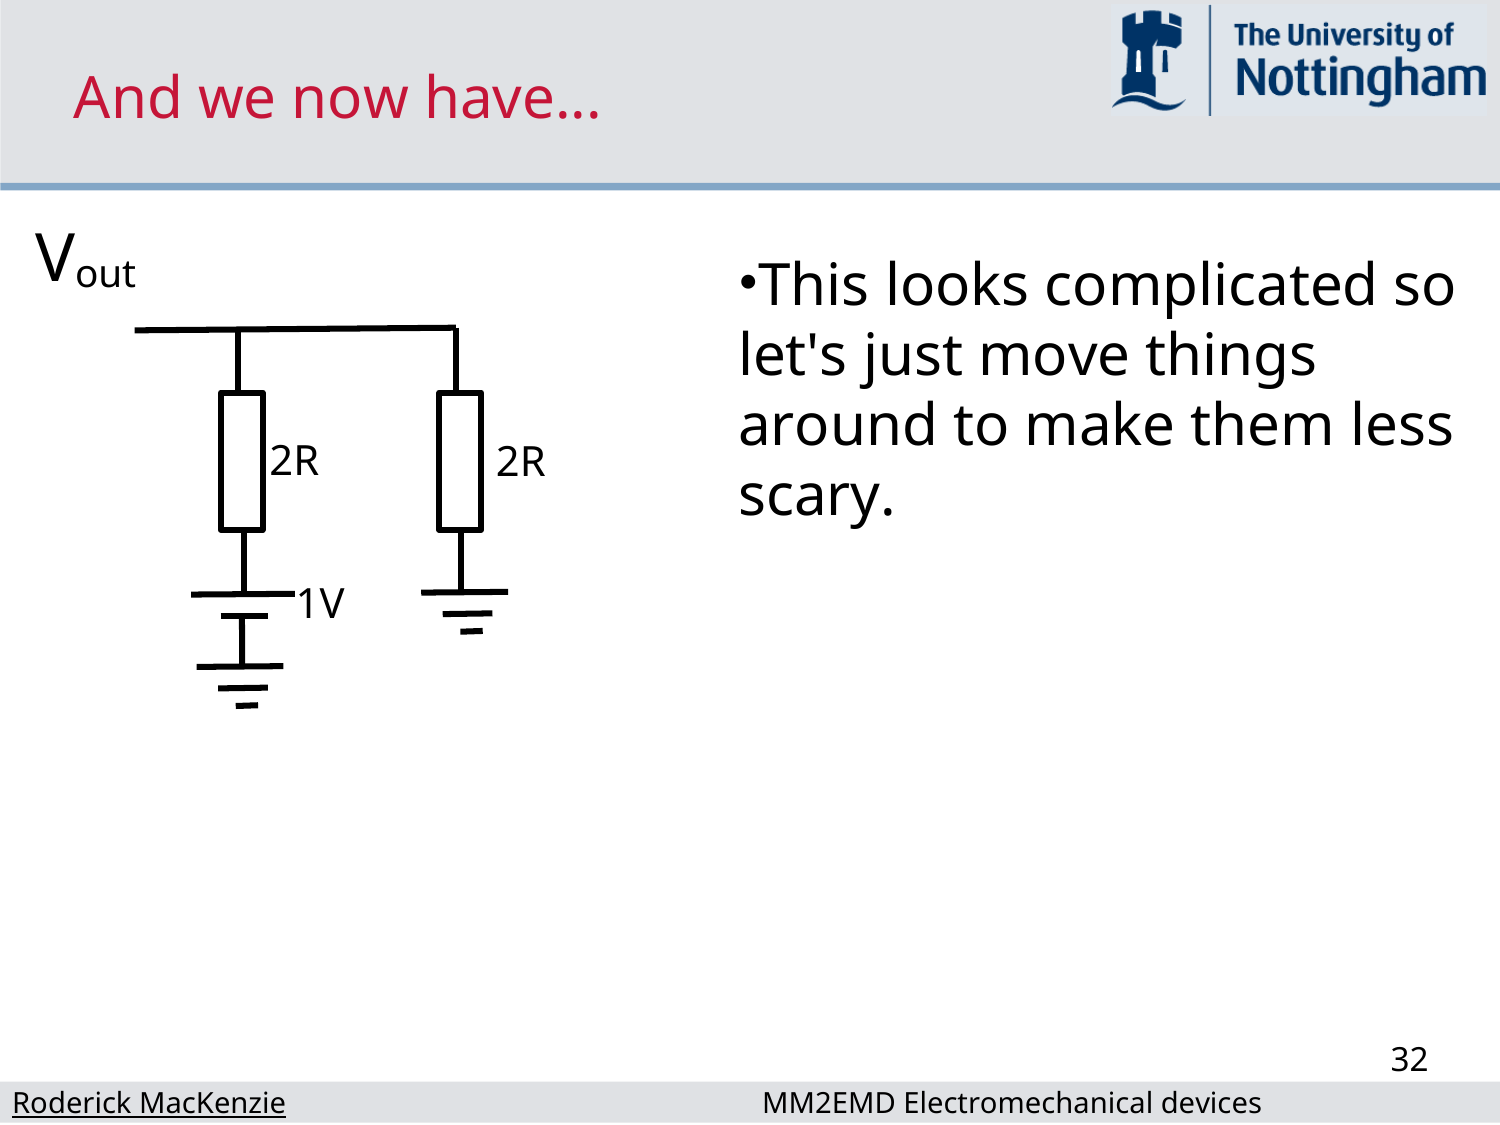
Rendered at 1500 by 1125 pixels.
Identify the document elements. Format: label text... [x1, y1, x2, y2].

text_box <number> [1375, 1030, 1500, 1101]
text_box 2R [481, 427, 582, 563]
text_box Vout [20, 207, 170, 342]
text_box 2R [254, 426, 355, 561]
text_box This looks complicated so let's just move things around to make them less scary. [723, 239, 1482, 535]
picture [1111, 4, 1487, 116]
title And we now have... [59, 20, 1137, 172]
text_box 1V [280, 569, 381, 714]
